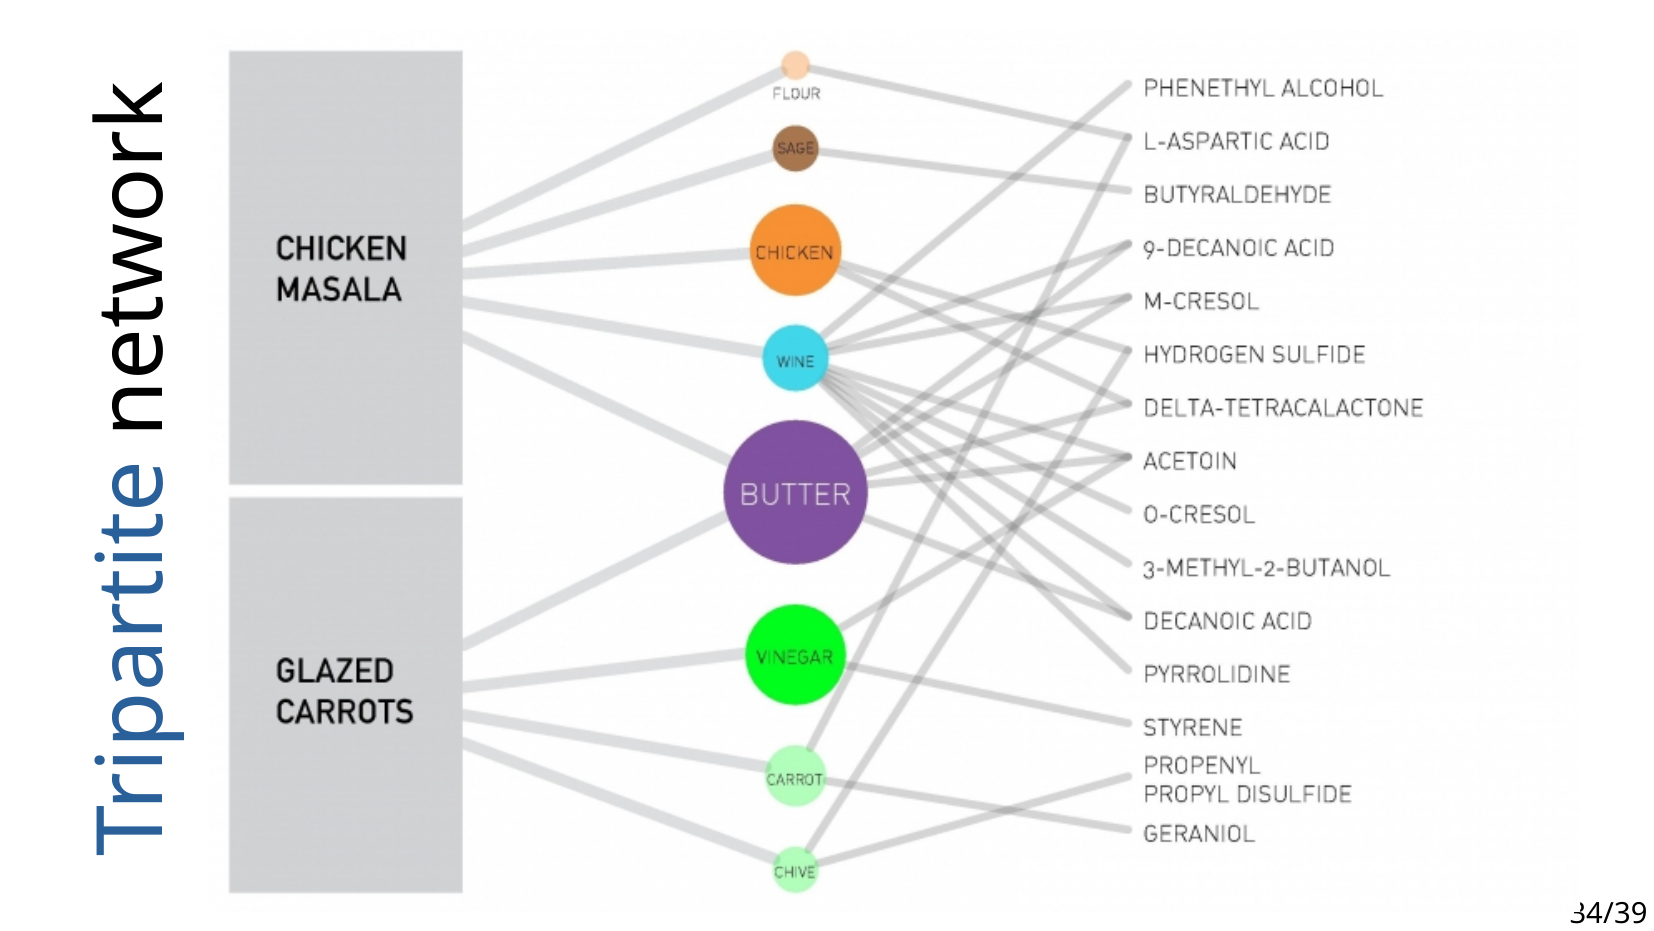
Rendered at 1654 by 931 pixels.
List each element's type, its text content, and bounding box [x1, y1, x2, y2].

title Tripartite network [15, 7, 239, 931]
picture [209, 30, 1581, 912]
